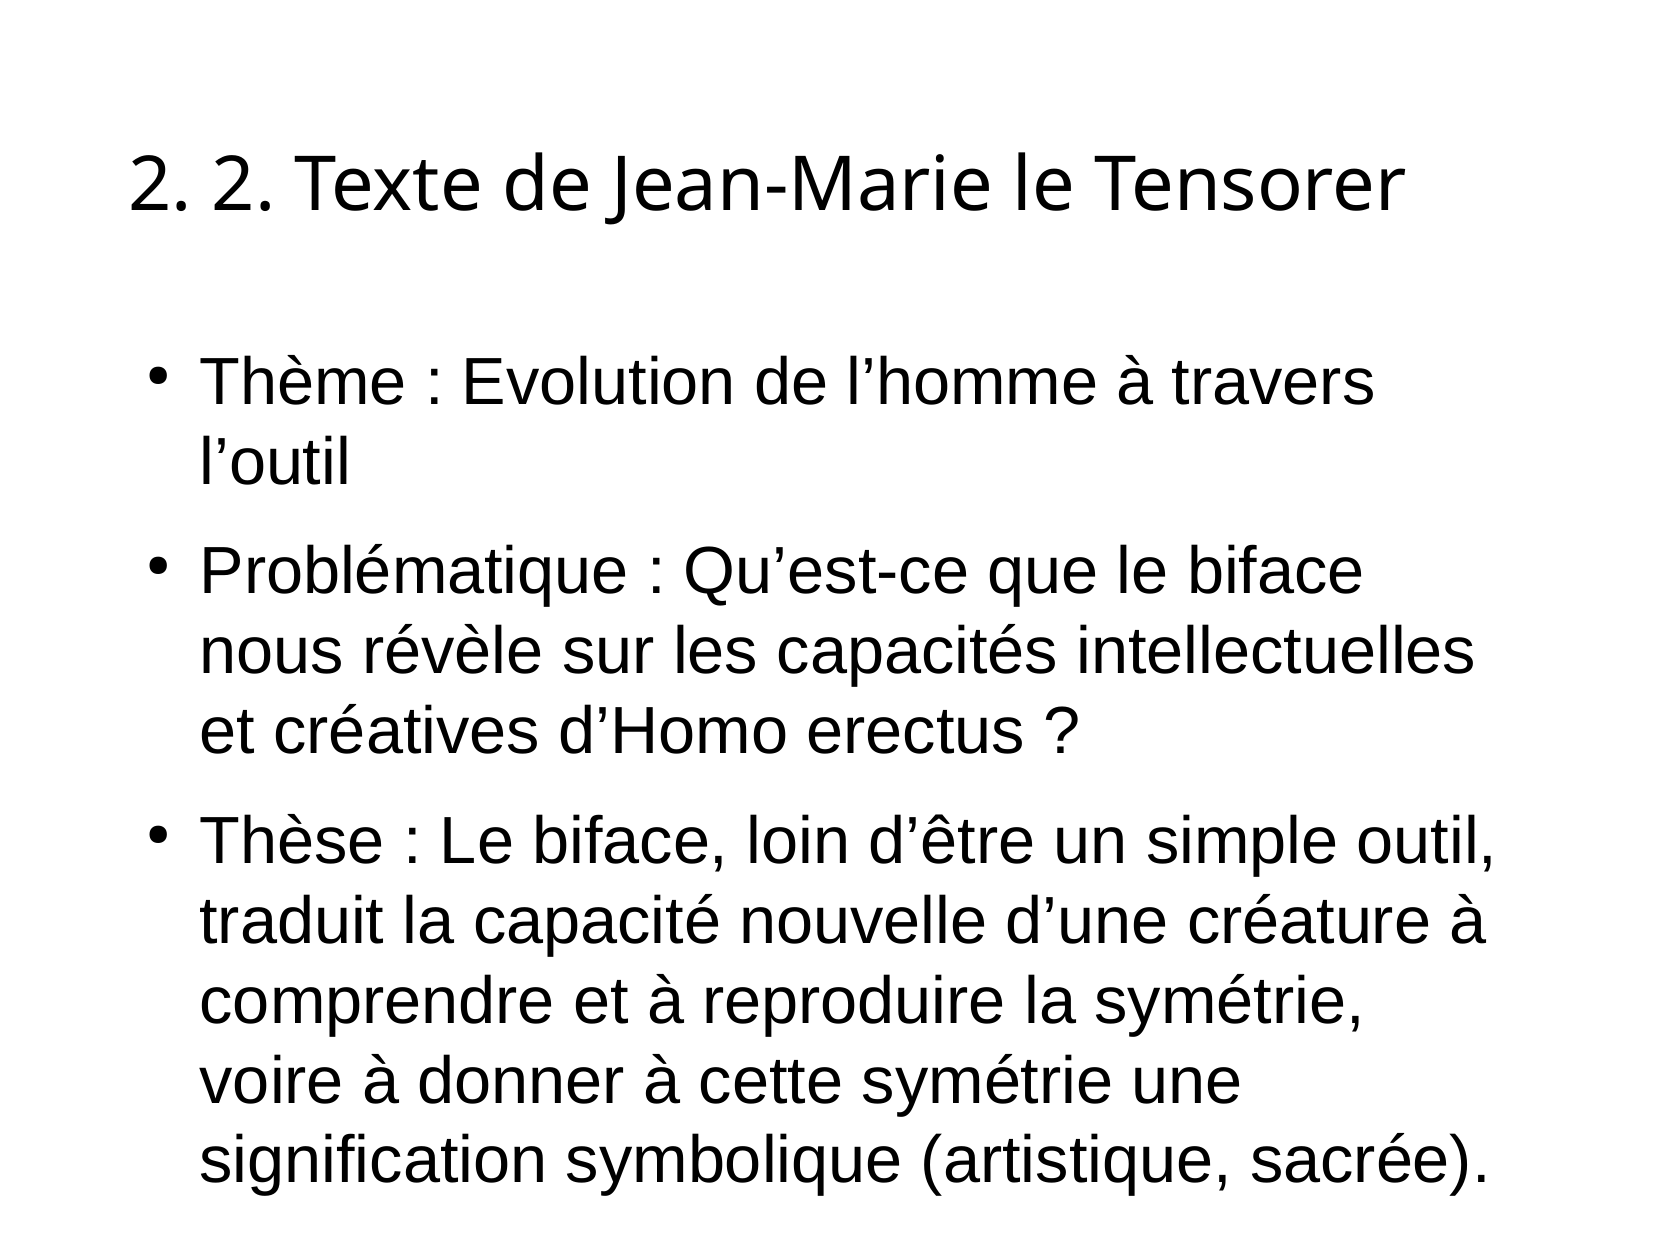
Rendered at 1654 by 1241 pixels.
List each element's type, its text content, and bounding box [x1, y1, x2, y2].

list Thème : Evolution de l’homme à travers l’outil Problématique : Qu’est-ce que le biface nous révèle sur les capacités intellectuelles et créatives d’Homo erectus ? Thèse : Le biface, loin d’être un simple outil, traduit la capacité nouvelle d’une créature à comprendre et à reproduire la symétrie, voire à donner à cette symétrie une signification symbolique (artistique, sacrée). [113, 330, 1540, 1117]
title 2. 2. Texte de Jean-Marie le Tensorer [113, 66, 1540, 306]
